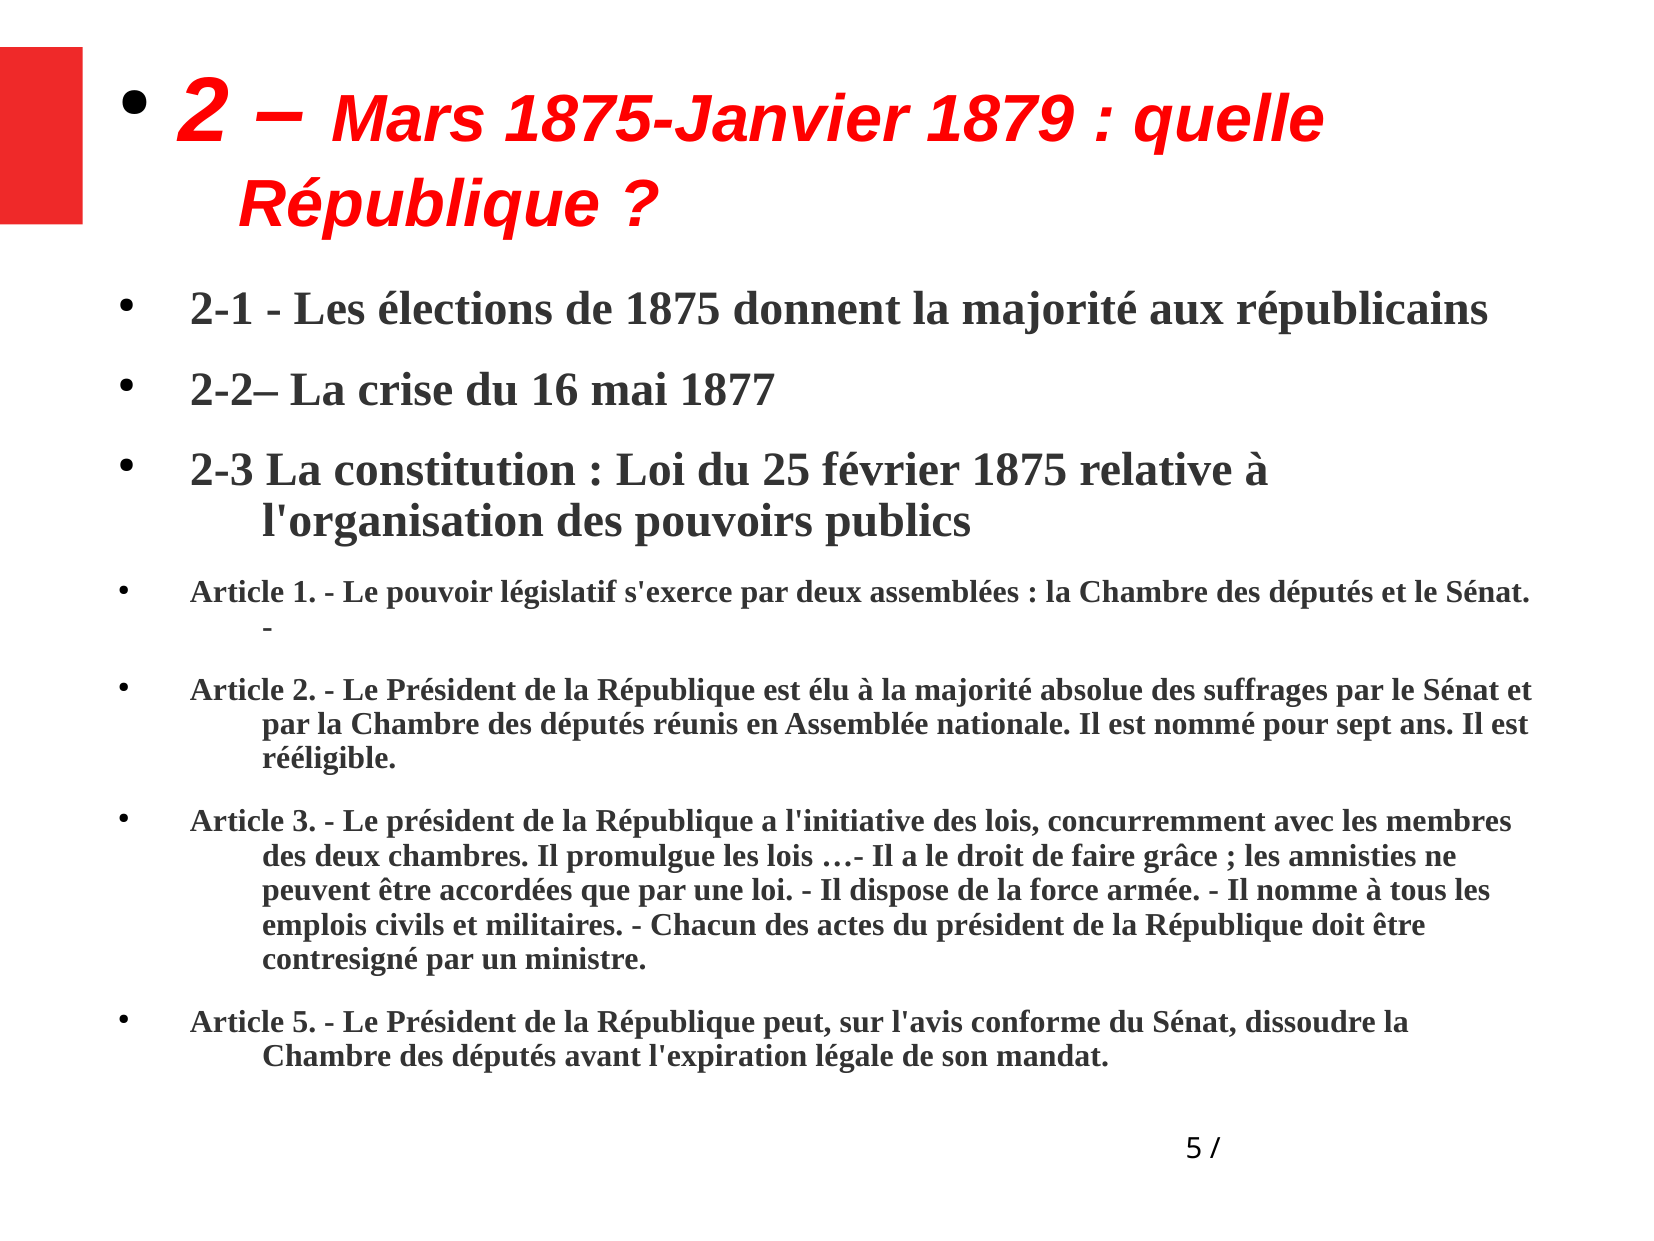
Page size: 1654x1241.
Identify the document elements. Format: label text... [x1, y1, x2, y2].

list 2-1 - Les élections de 1875 donnent la majorité aux républicains 2-2– La crise du 16 mai 1877 2-3 La constitution : Loi du 25 février 1875 relative à l'organisation des pouvoirs publics Article 1. - Le pouvoir législatif s'exerce par deux assemblées : la Chambre des députés et le Sénat. - Article 2. - Le Président de la République est élu à la majorité absolue des suffrages par le Sénat et par la Chambre des députés réunis en Assemblée nationale. Il est nommé pour sept ans. Il est rééligible. Article 3. - Le président de la République a l'initiative des lois, concurremment avec les membres des deux chambres. Il promulgue les lois …- Il a le droit de faire grâce ; les amnisties ne peuvent être accordées que par une loi. - Il dispose de la force armée. - Il nomme à tous les emplois civils et militaires. - Chacun des actes du président de la République doit être contresigné par un ministre. Article 5. - Le Président de la République peut, sur l'avis conforme du Sénat, dissoudre la Chambre des députés avant l'expiration légale de son mandat. [118, 283, 1536, 1074]
title 2 – Mars 1875-Janvier 1879 : quelle République ? [118, 49, 1571, 237]
text_box / [1185, 1129, 1571, 1216]
